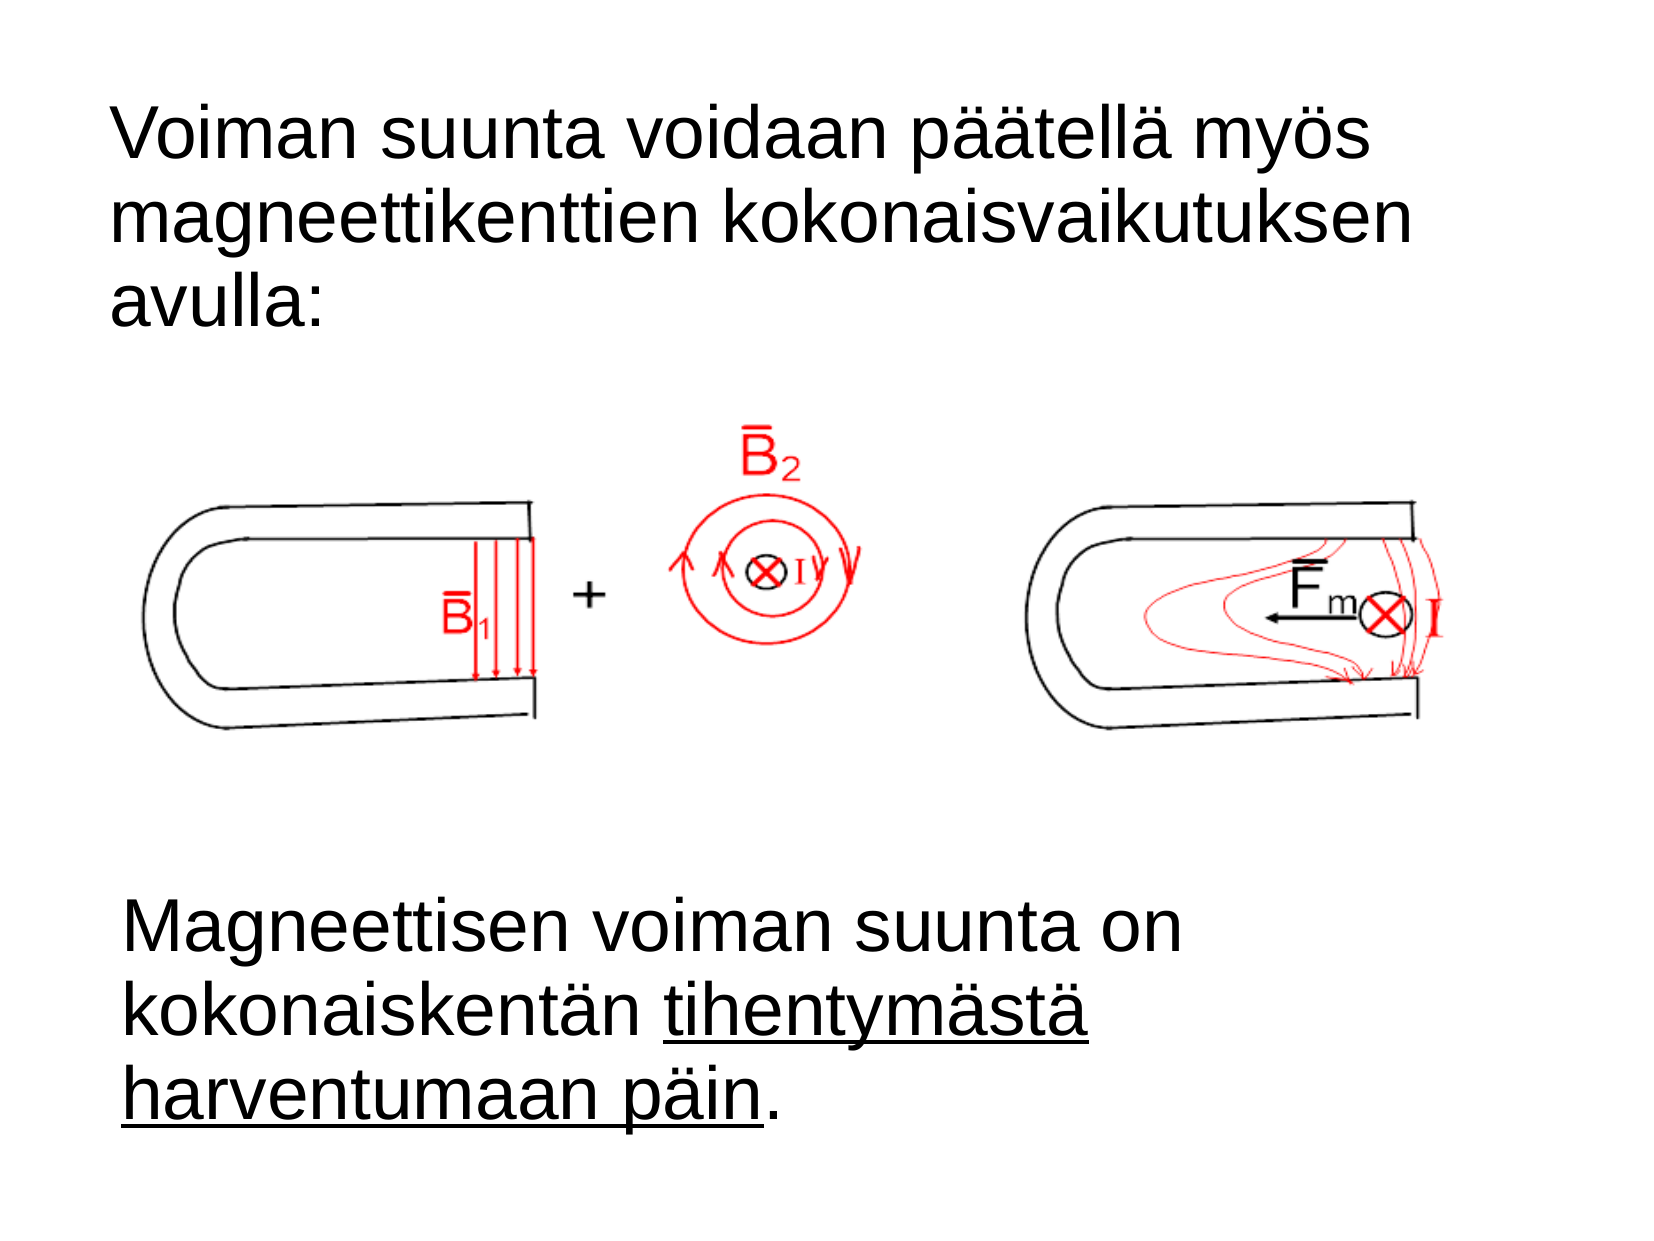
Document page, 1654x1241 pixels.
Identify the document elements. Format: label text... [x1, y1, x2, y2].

text_box Magneettisen voiman suunta on kokonaiskentän tihentymästä harventumaan päin. [106, 876, 1534, 1143]
text_box Voiman suunta voidaan päätellä myös magneettikenttien kokonaisvaikutuksen avulla: [94, 82, 1566, 350]
picture [83, 377, 1571, 763]
